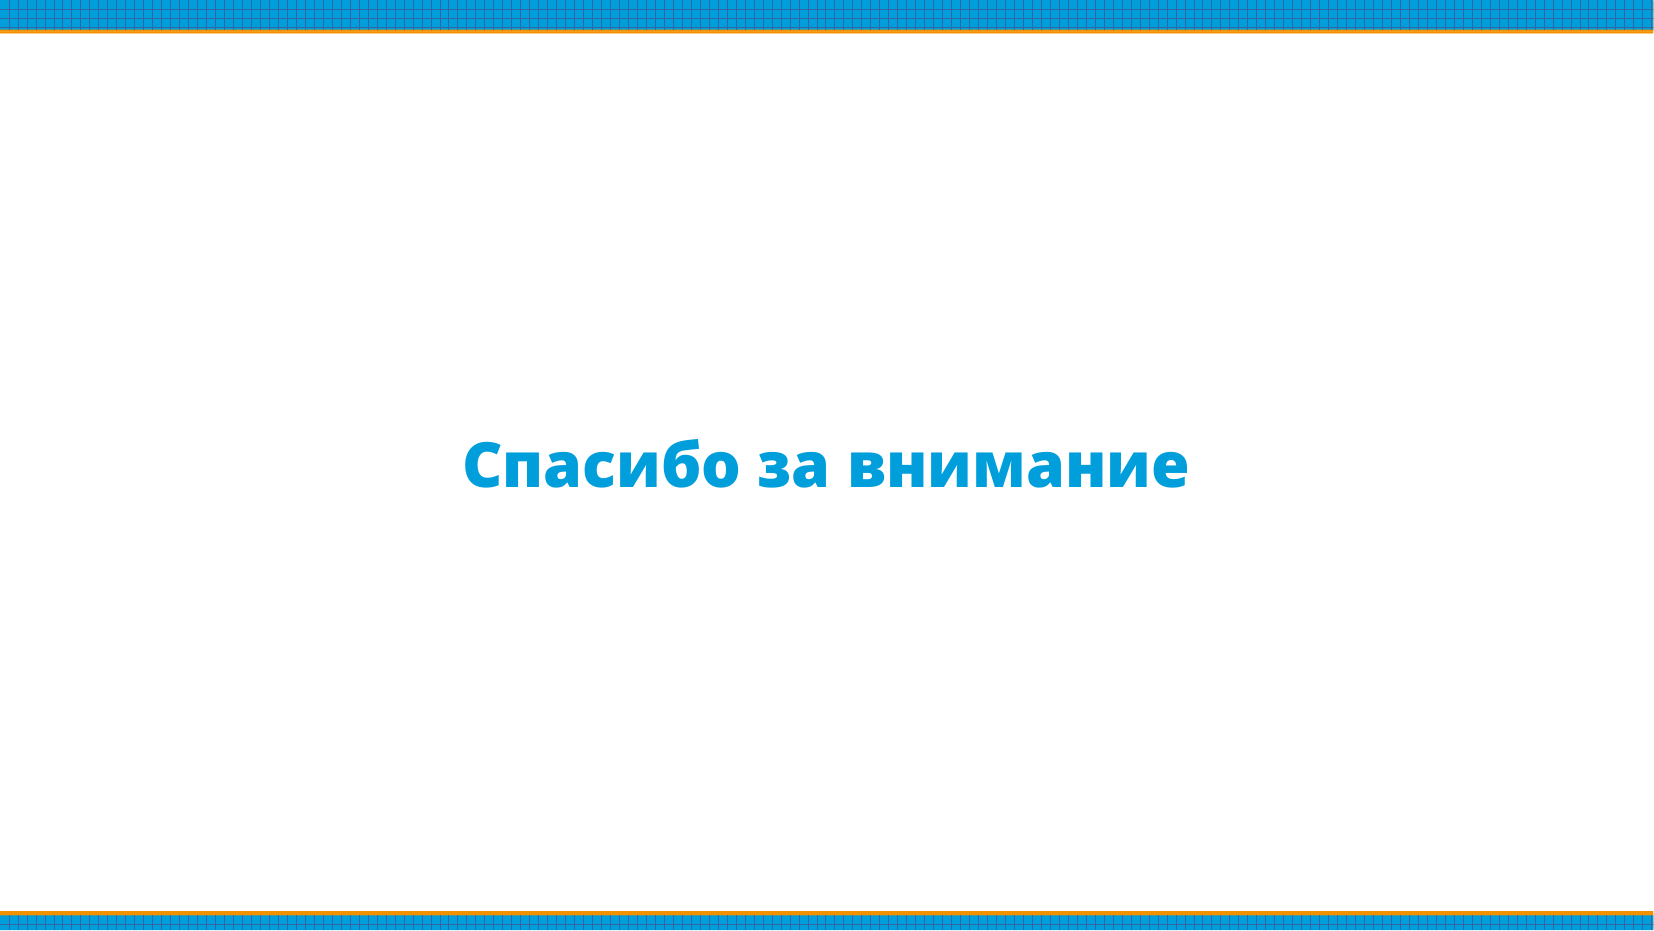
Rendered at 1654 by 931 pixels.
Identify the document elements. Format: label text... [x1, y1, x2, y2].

subtitle Спасибо за внимание [82, 103, 1571, 824]
